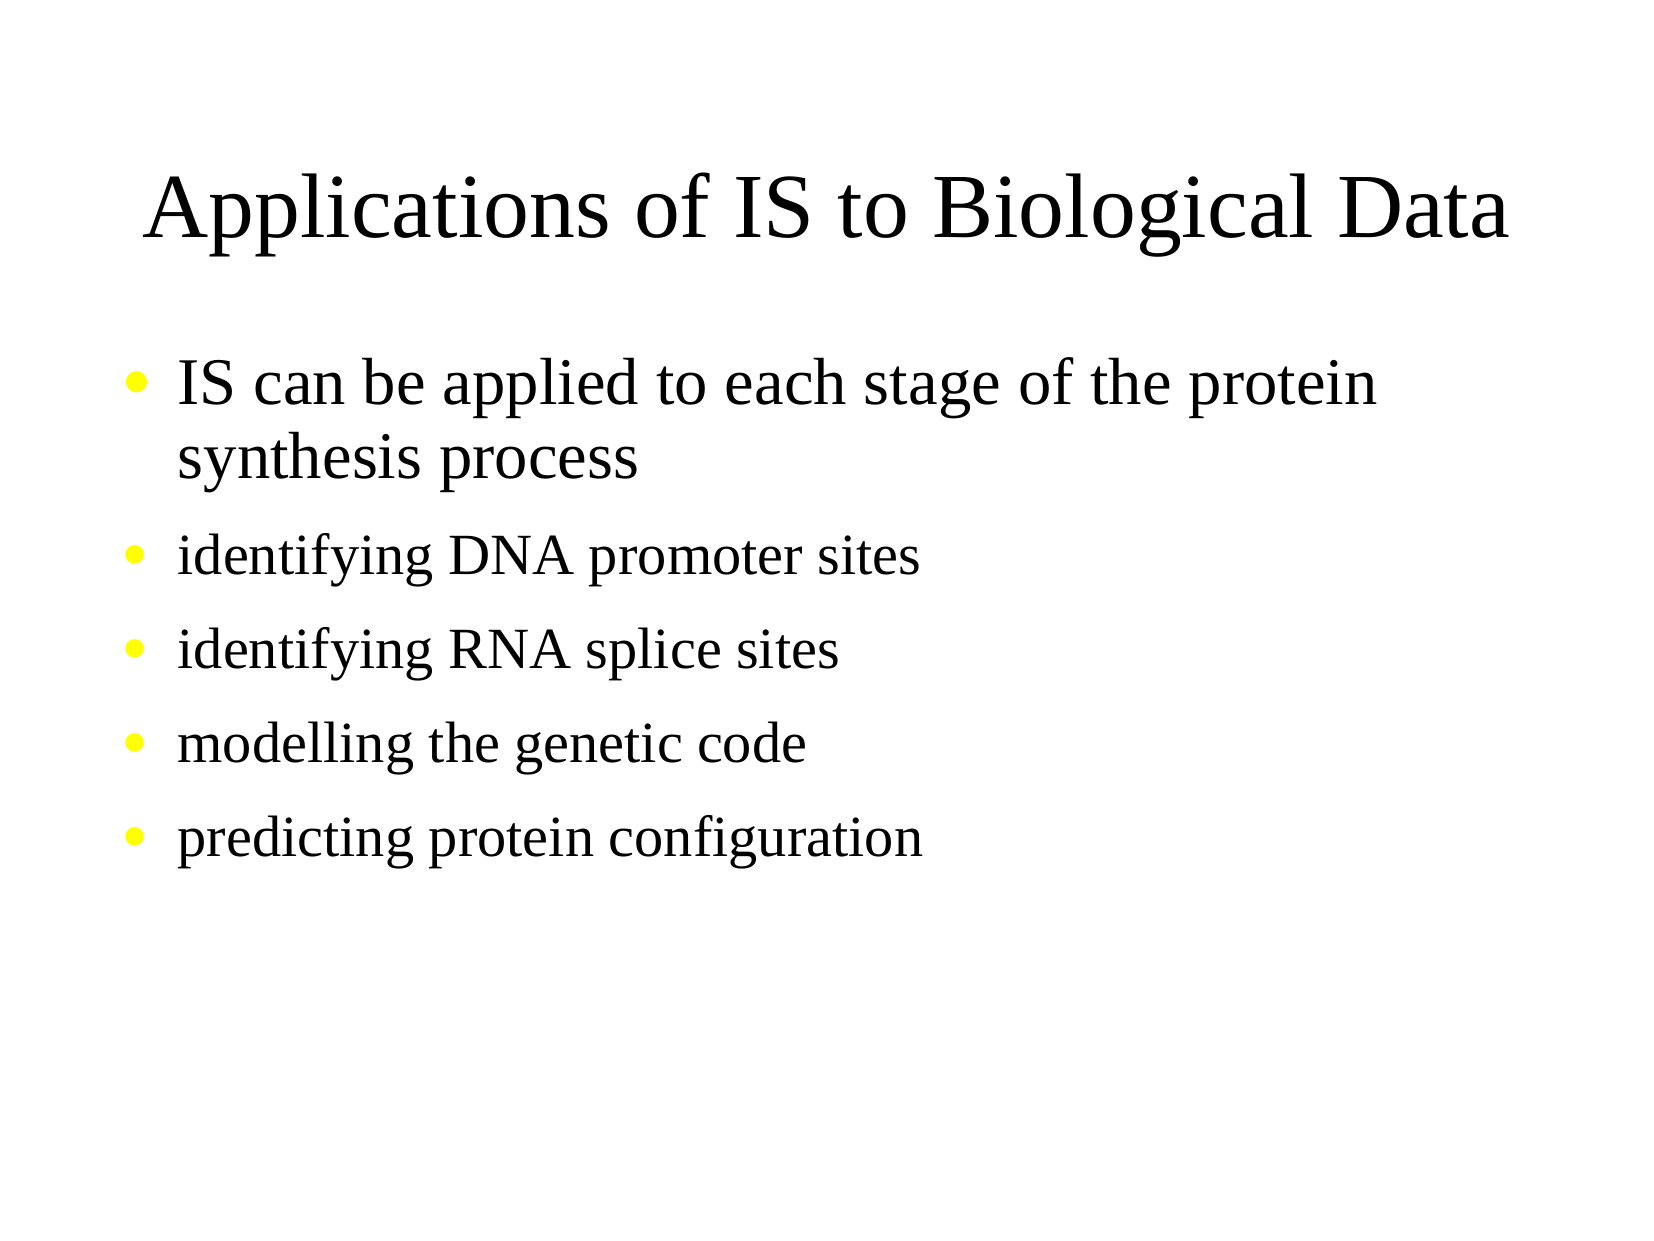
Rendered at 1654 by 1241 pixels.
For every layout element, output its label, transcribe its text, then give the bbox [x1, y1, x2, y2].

title Applications of IS to Biological Data [121, 102, 1534, 311]
list IS can be applied to each stage of the protein synthesis process identifying DNA promoter sites identifying RNA splice sites modelling the genetic code predicting protein configuration [121, 344, 1534, 1127]
